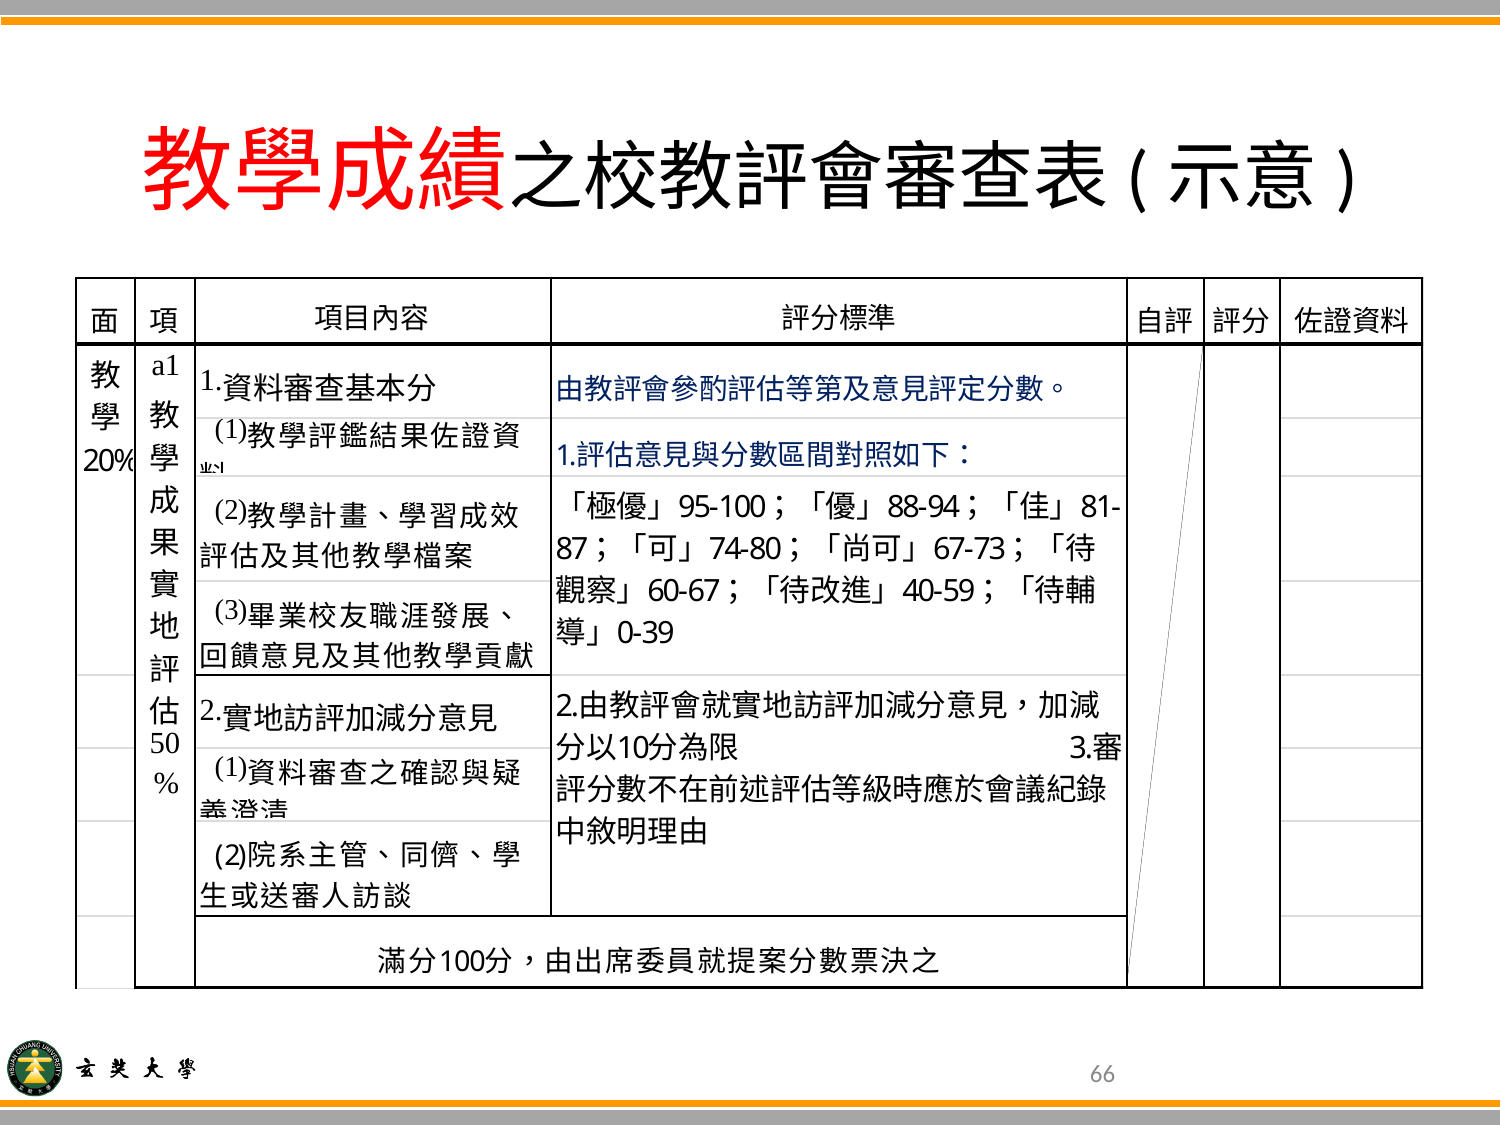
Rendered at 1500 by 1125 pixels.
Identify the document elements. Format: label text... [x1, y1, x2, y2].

text_box 66 [1074, 1042, 1426, 1103]
title 教學成績之校教評會審查表(示意) [75, 101, 1426, 233]
picture [75, 277, 1426, 991]
